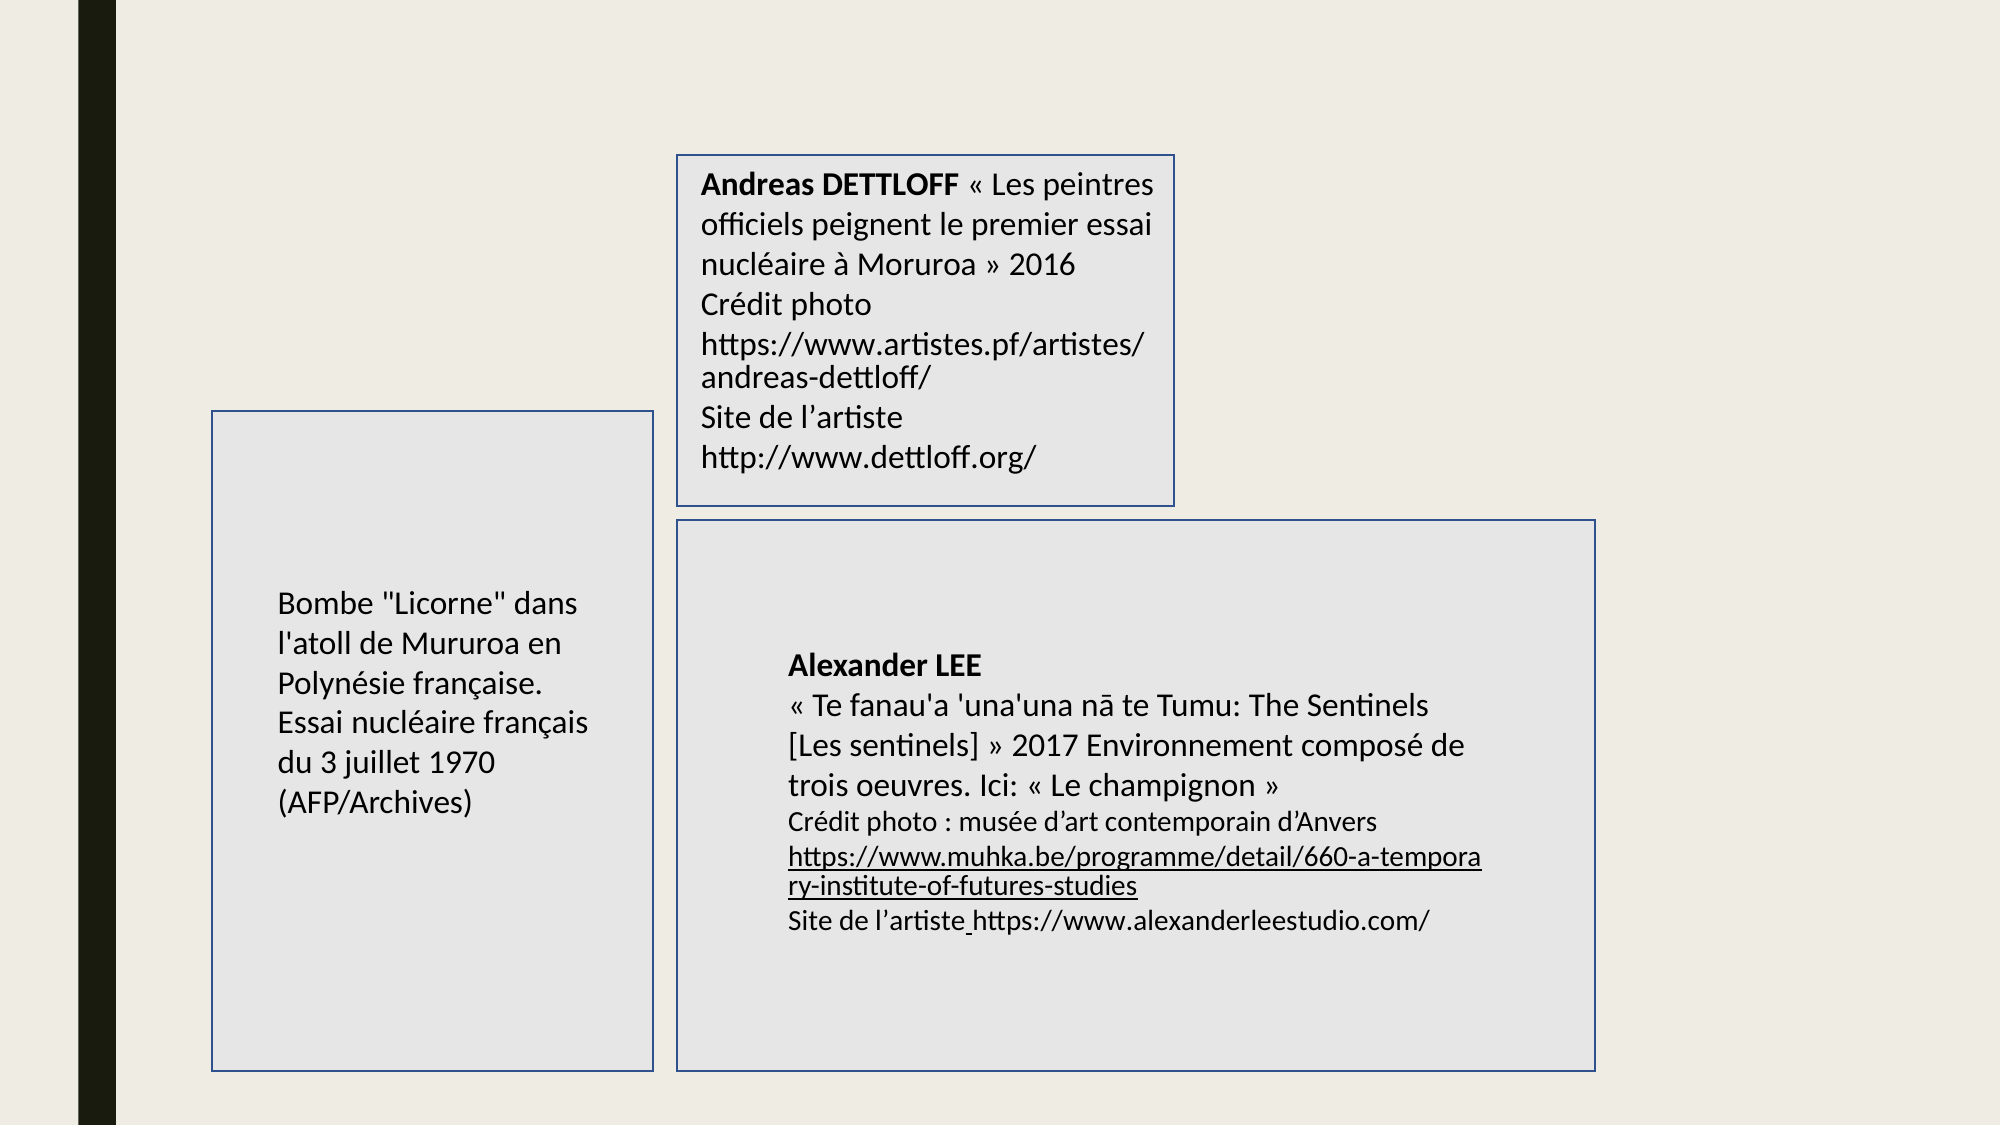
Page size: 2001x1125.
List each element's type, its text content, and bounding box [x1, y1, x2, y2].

text_box [212, 411, 653, 1071]
text_box Bombe "Licorne" dans l'atoll de Mururoa en Polynésie française. Essai nucléaire français du 3 juillet 1970 (AFP/Archives) [263, 573, 629, 828]
text_box Alexander LEE « Te fanau'a 'una'una nā te Tumu: The Sentinels [Les sentinels] » 2017 Environnement composé de trois oeuvres. Ici: « Le champignon » Crédit photo : musée d’art contemporain d’Anvers https://www.muhka.be/programme/detail/660-a-temporary-institute-of-futures-studies Site de l’artiste https://www.alexanderleestudio.com/ [773, 635, 1498, 1005]
text_box Andreas DETTLOFF « Les peintres officiels peignent le premier essai nucléaire à Moruroa » 2016 Crédit photo https://www.artistes.pf/artistes/andreas-dettloff/ Site de l’artiste http://www.dettloff.org/ [686, 155, 1174, 490]
text_box [677, 155, 1174, 506]
text_box [677, 520, 1595, 1071]
